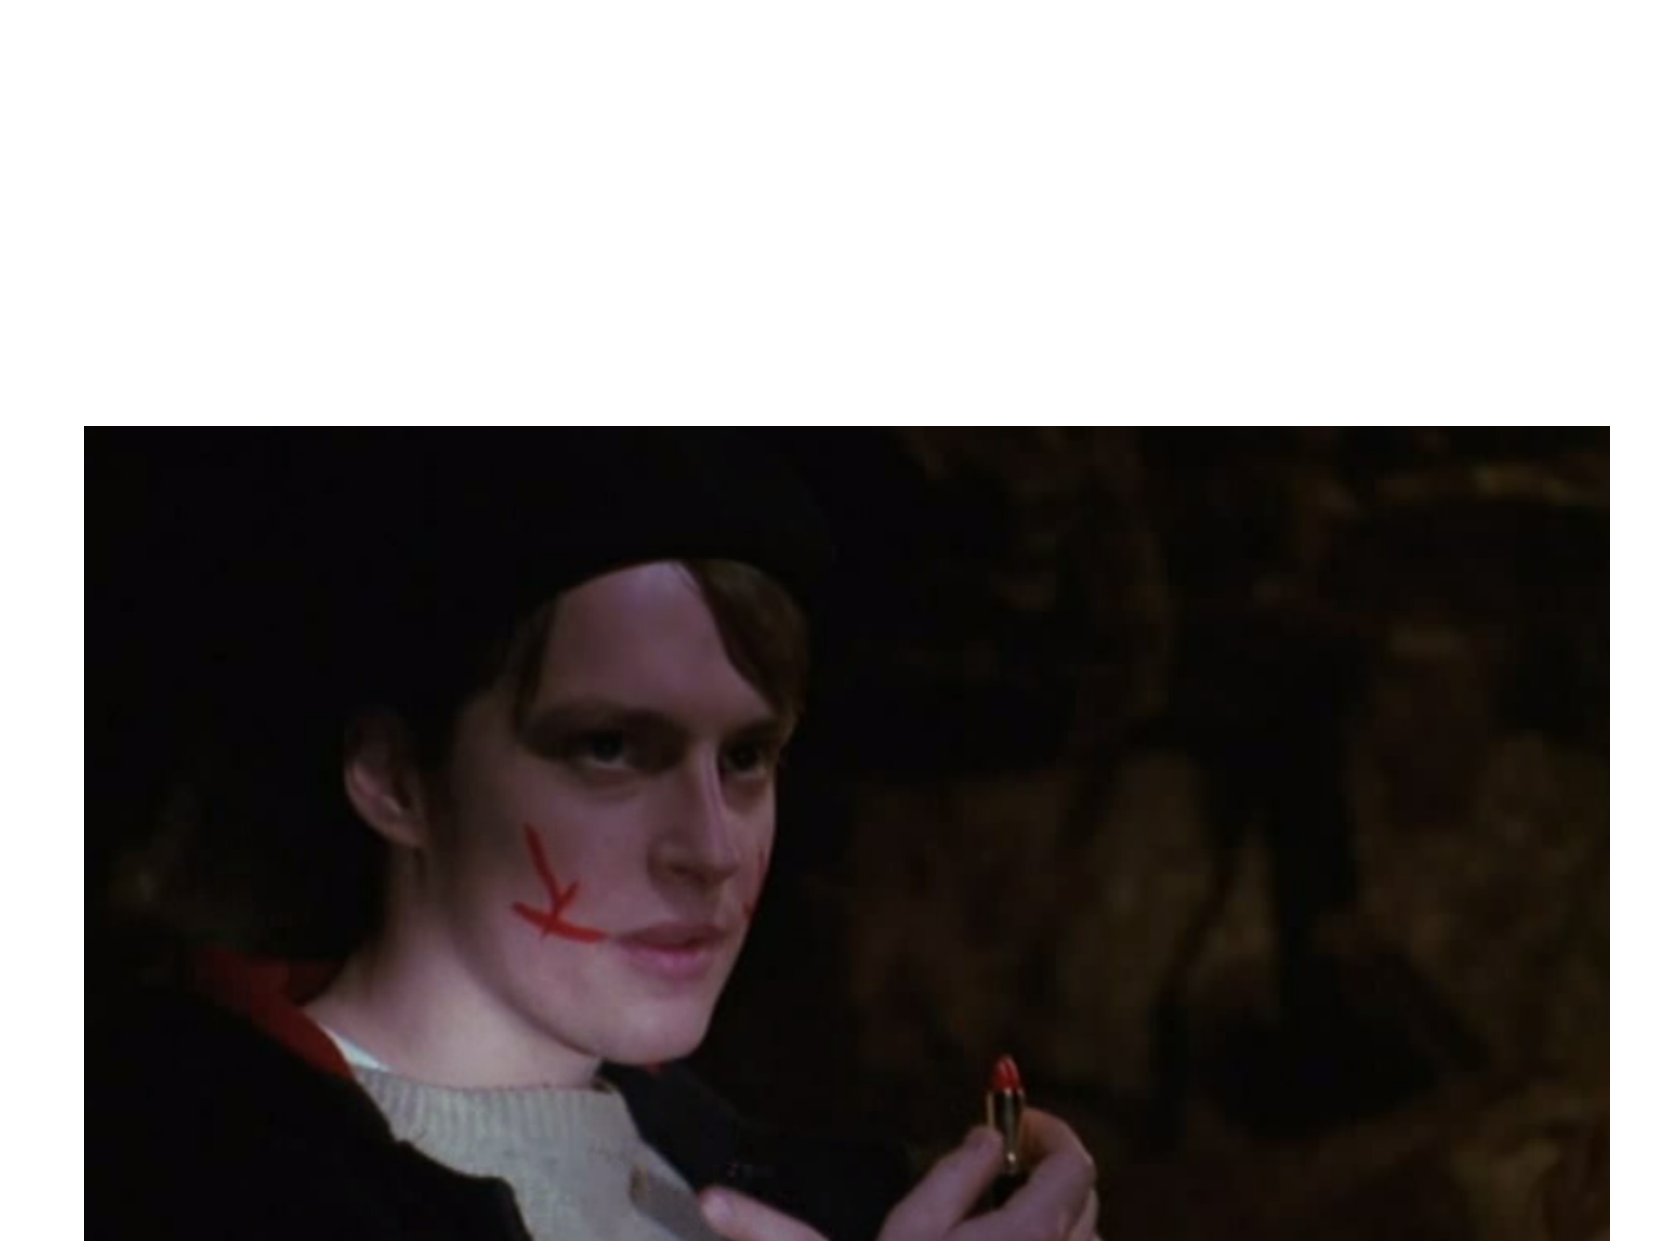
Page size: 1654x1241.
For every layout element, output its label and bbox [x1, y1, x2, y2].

picture [84, 426, 1610, 1241]
